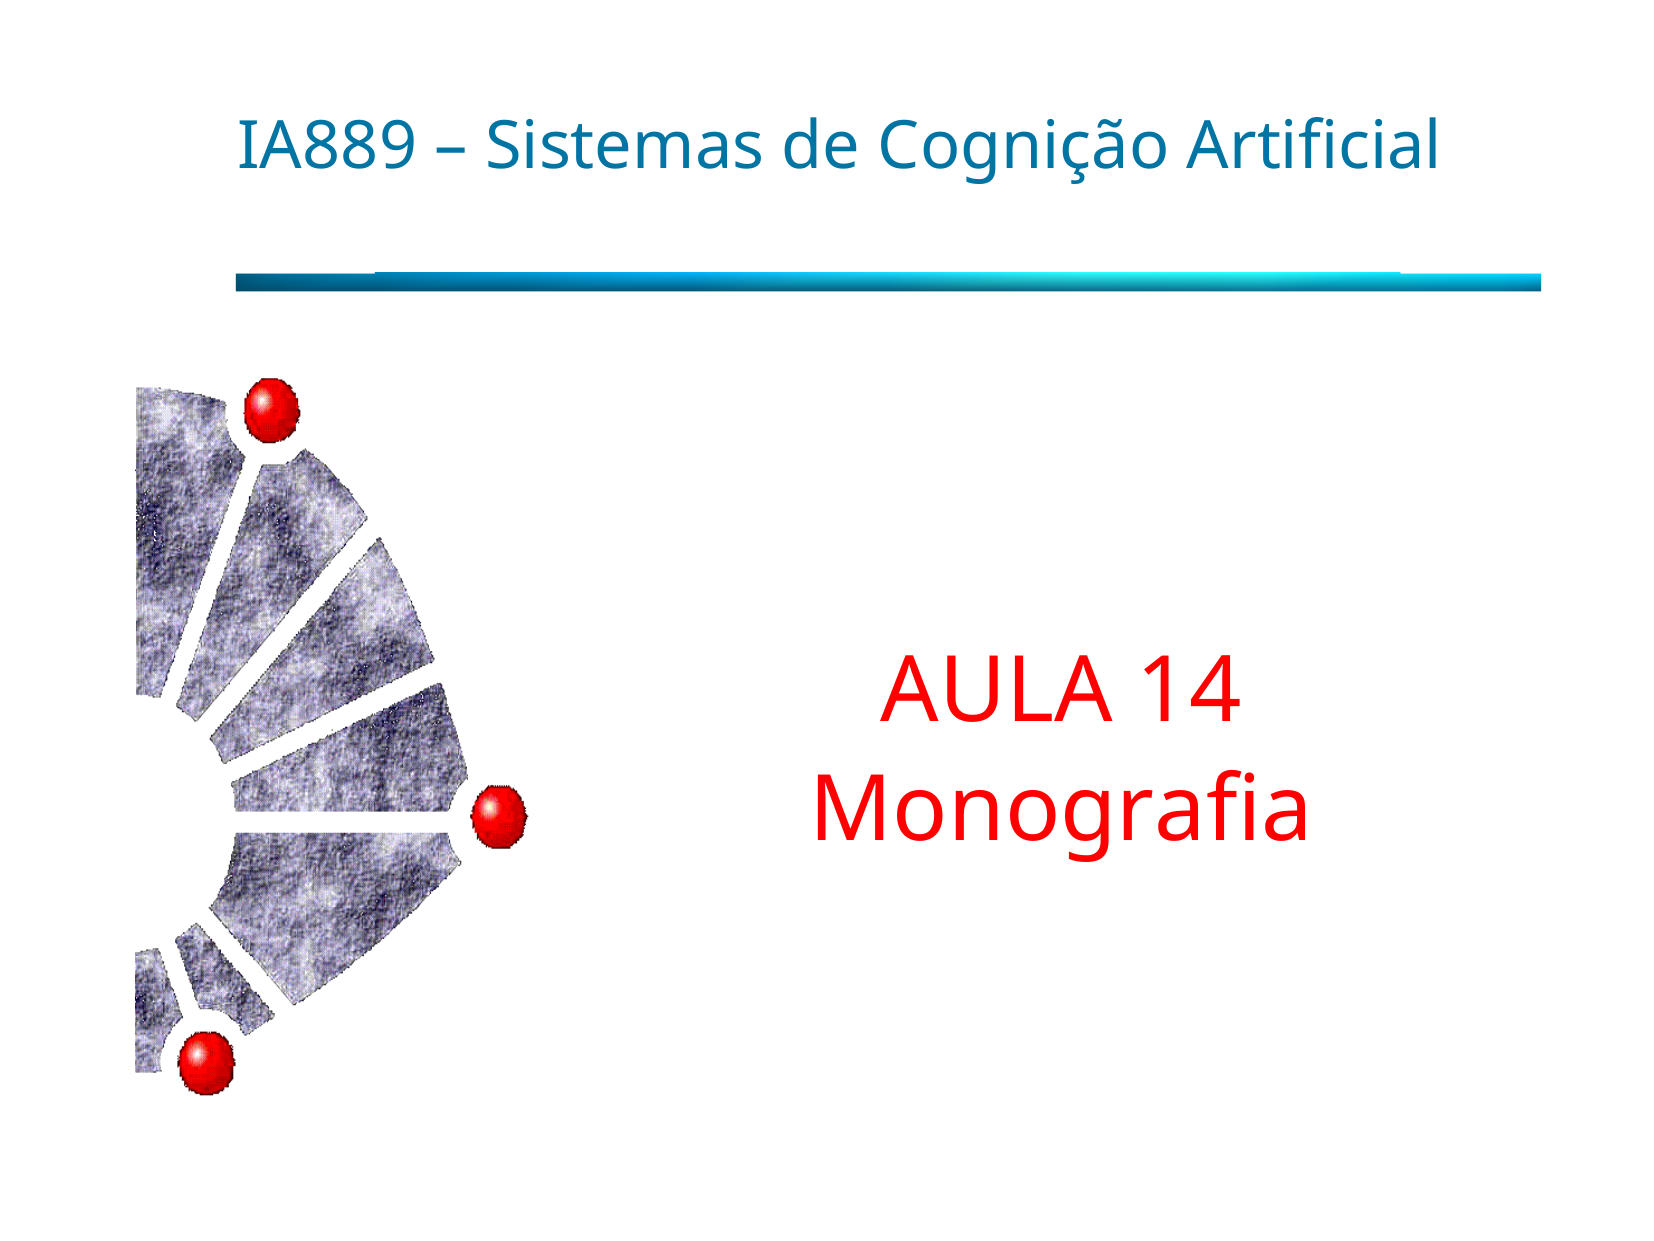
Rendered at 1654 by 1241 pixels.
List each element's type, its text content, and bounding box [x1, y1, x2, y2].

title IA889 – Sistemas de Cognição Artificial [61, 35, 1620, 250]
chart [135, 324, 562, 1112]
picture [125, 272, 1654, 295]
subtitle AULA 14 Monografia [553, 309, 1534, 1182]
